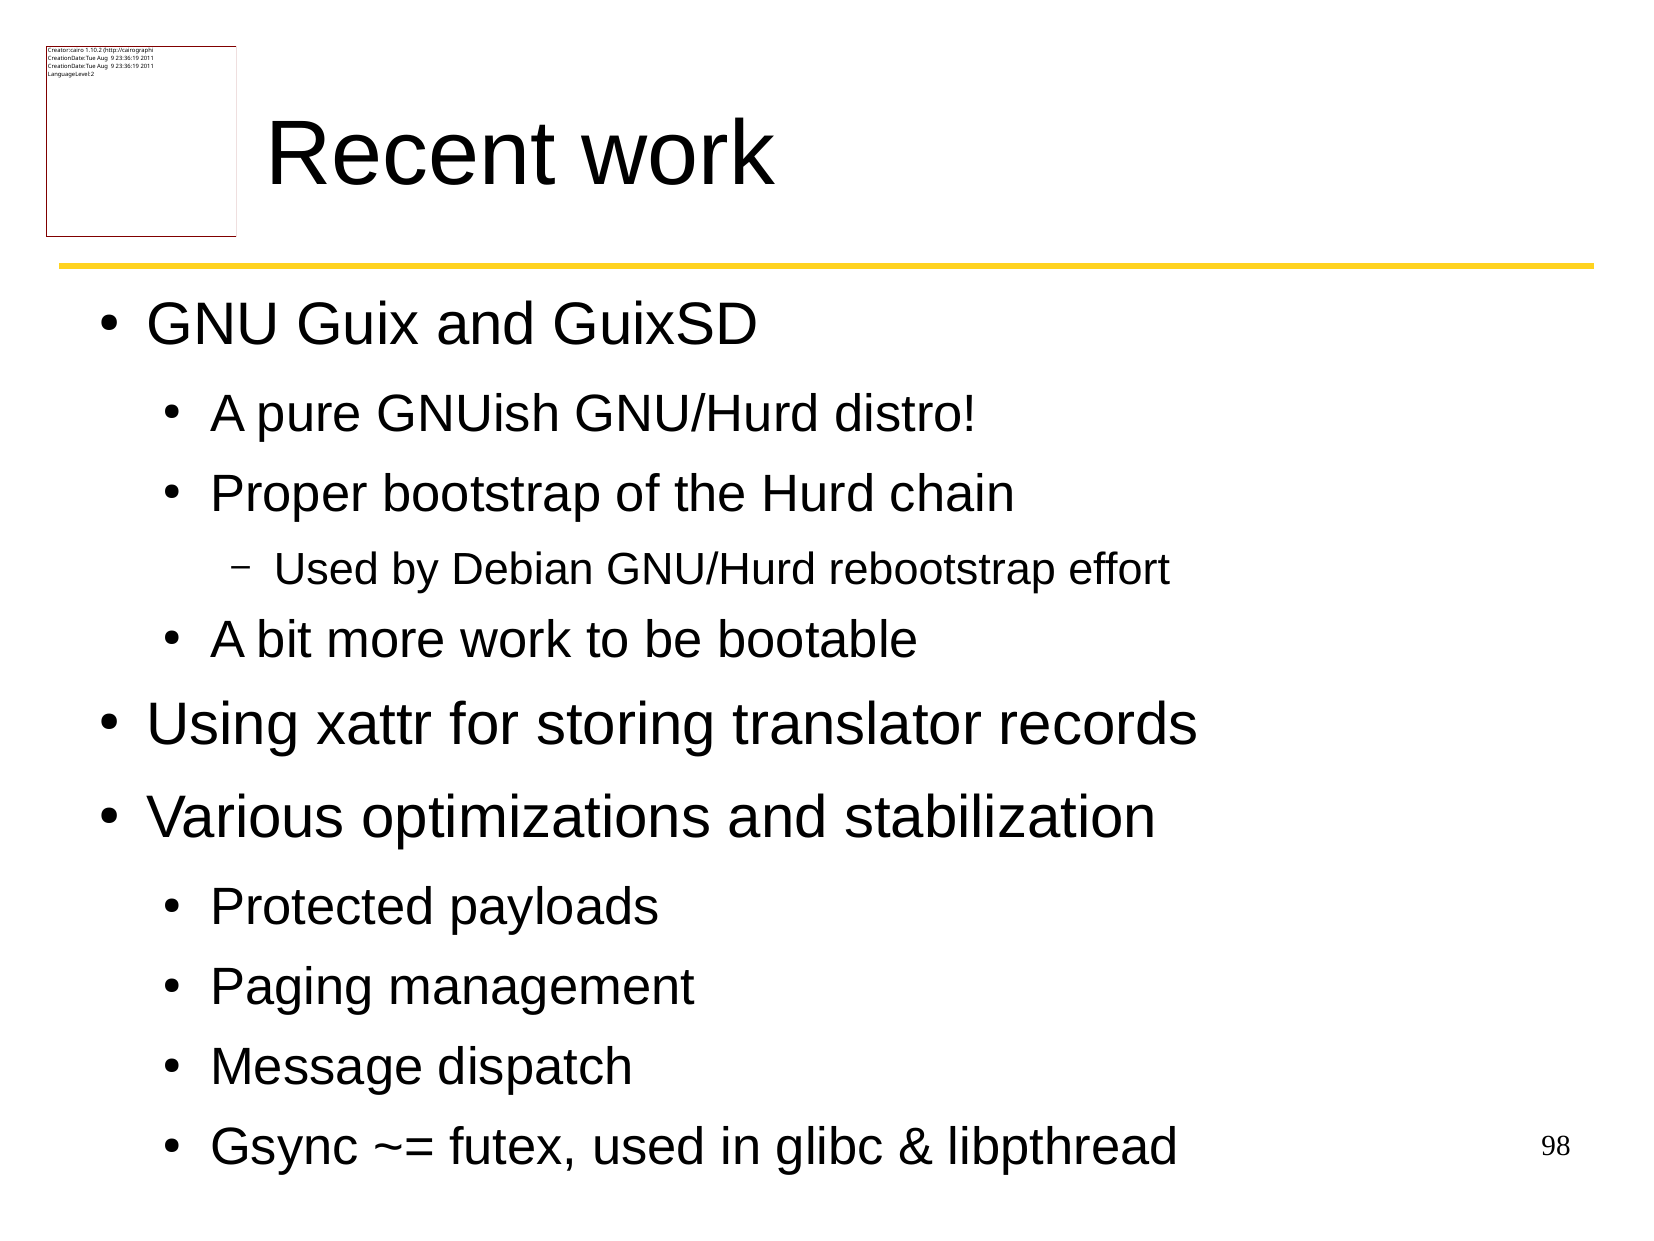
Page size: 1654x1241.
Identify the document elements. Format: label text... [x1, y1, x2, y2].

list GNU Guix and GuixSD A pure GNUish GNU/Hurd distro! Proper bootstrap of the Hurd chain Used by Debian GNU/Hurd rebootstrap effort A bit more work to be bootable Using xattr for storing translator records Various optimizations and stabilization Protected payloads Paging management Message dispatch Gsync ~= futex, used in glibc & libpthread [82, 290, 1571, 1182]
title Recent work [265, 49, 1571, 257]
